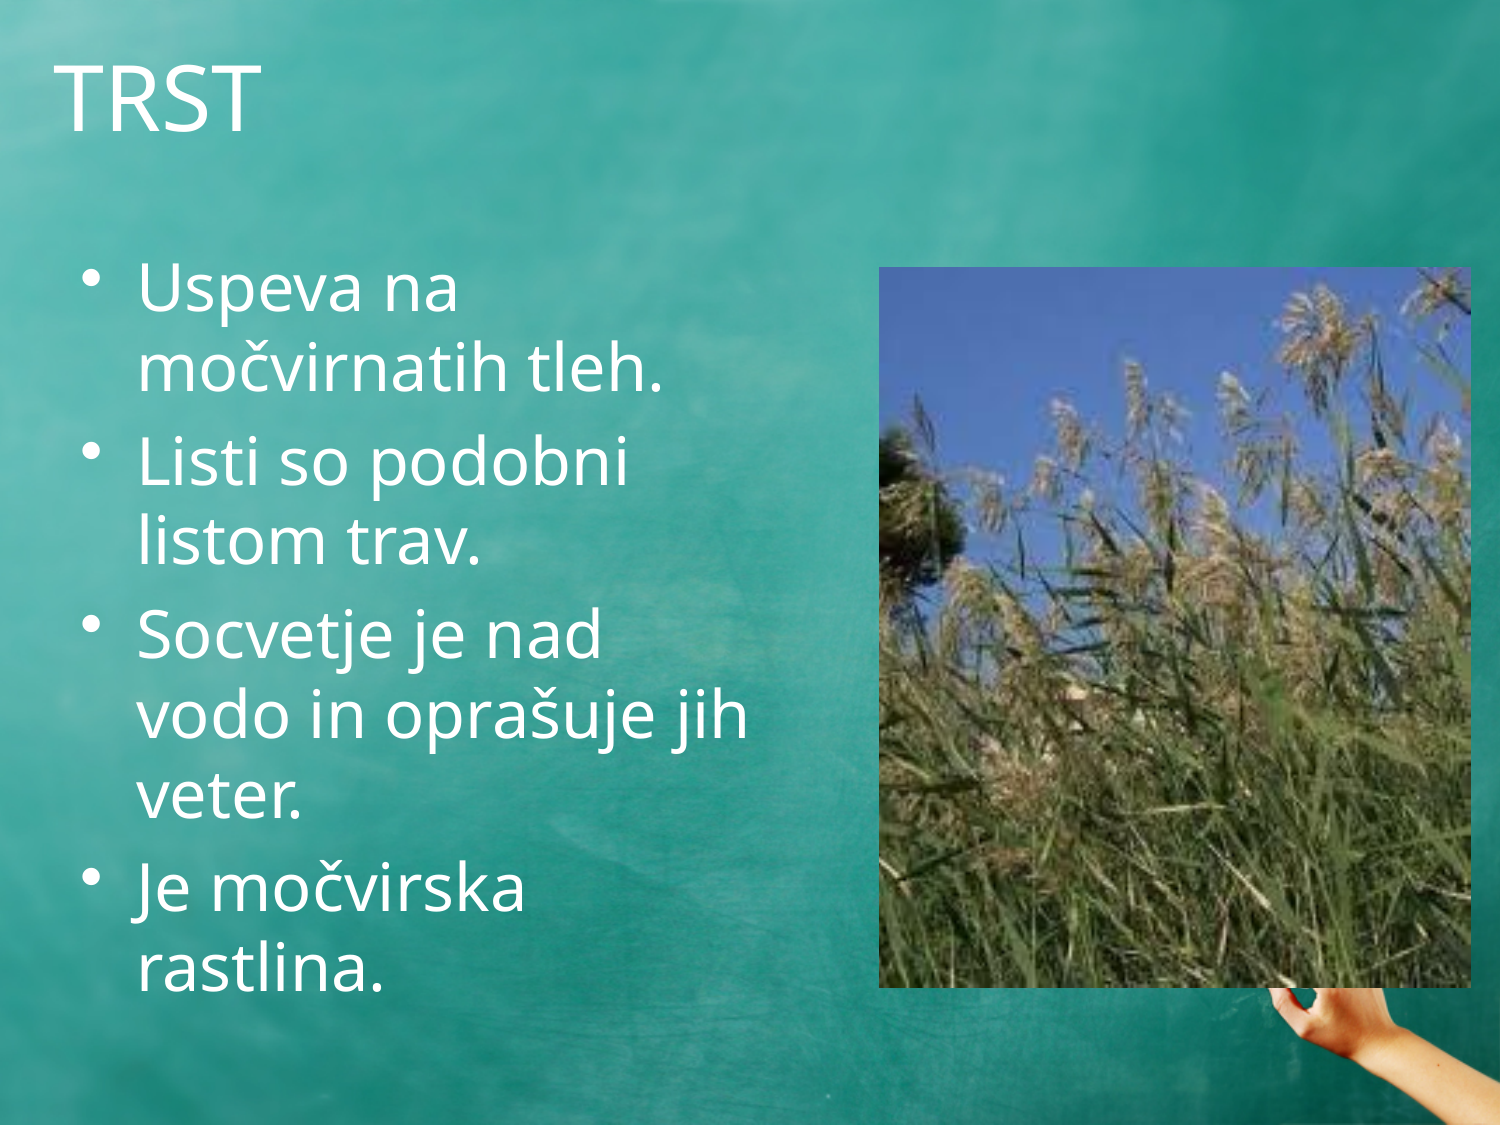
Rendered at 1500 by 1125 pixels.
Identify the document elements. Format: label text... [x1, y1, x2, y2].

list Uspeva na močvirnatih tleh. Listi so podobni listom trav. Socvetje je nad vodo in oprašuje jih veter. Je močvirska rastlina. [64, 237, 788, 938]
picture [0, 0, 1500, 1125]
title TRST [39, 35, 1471, 154]
